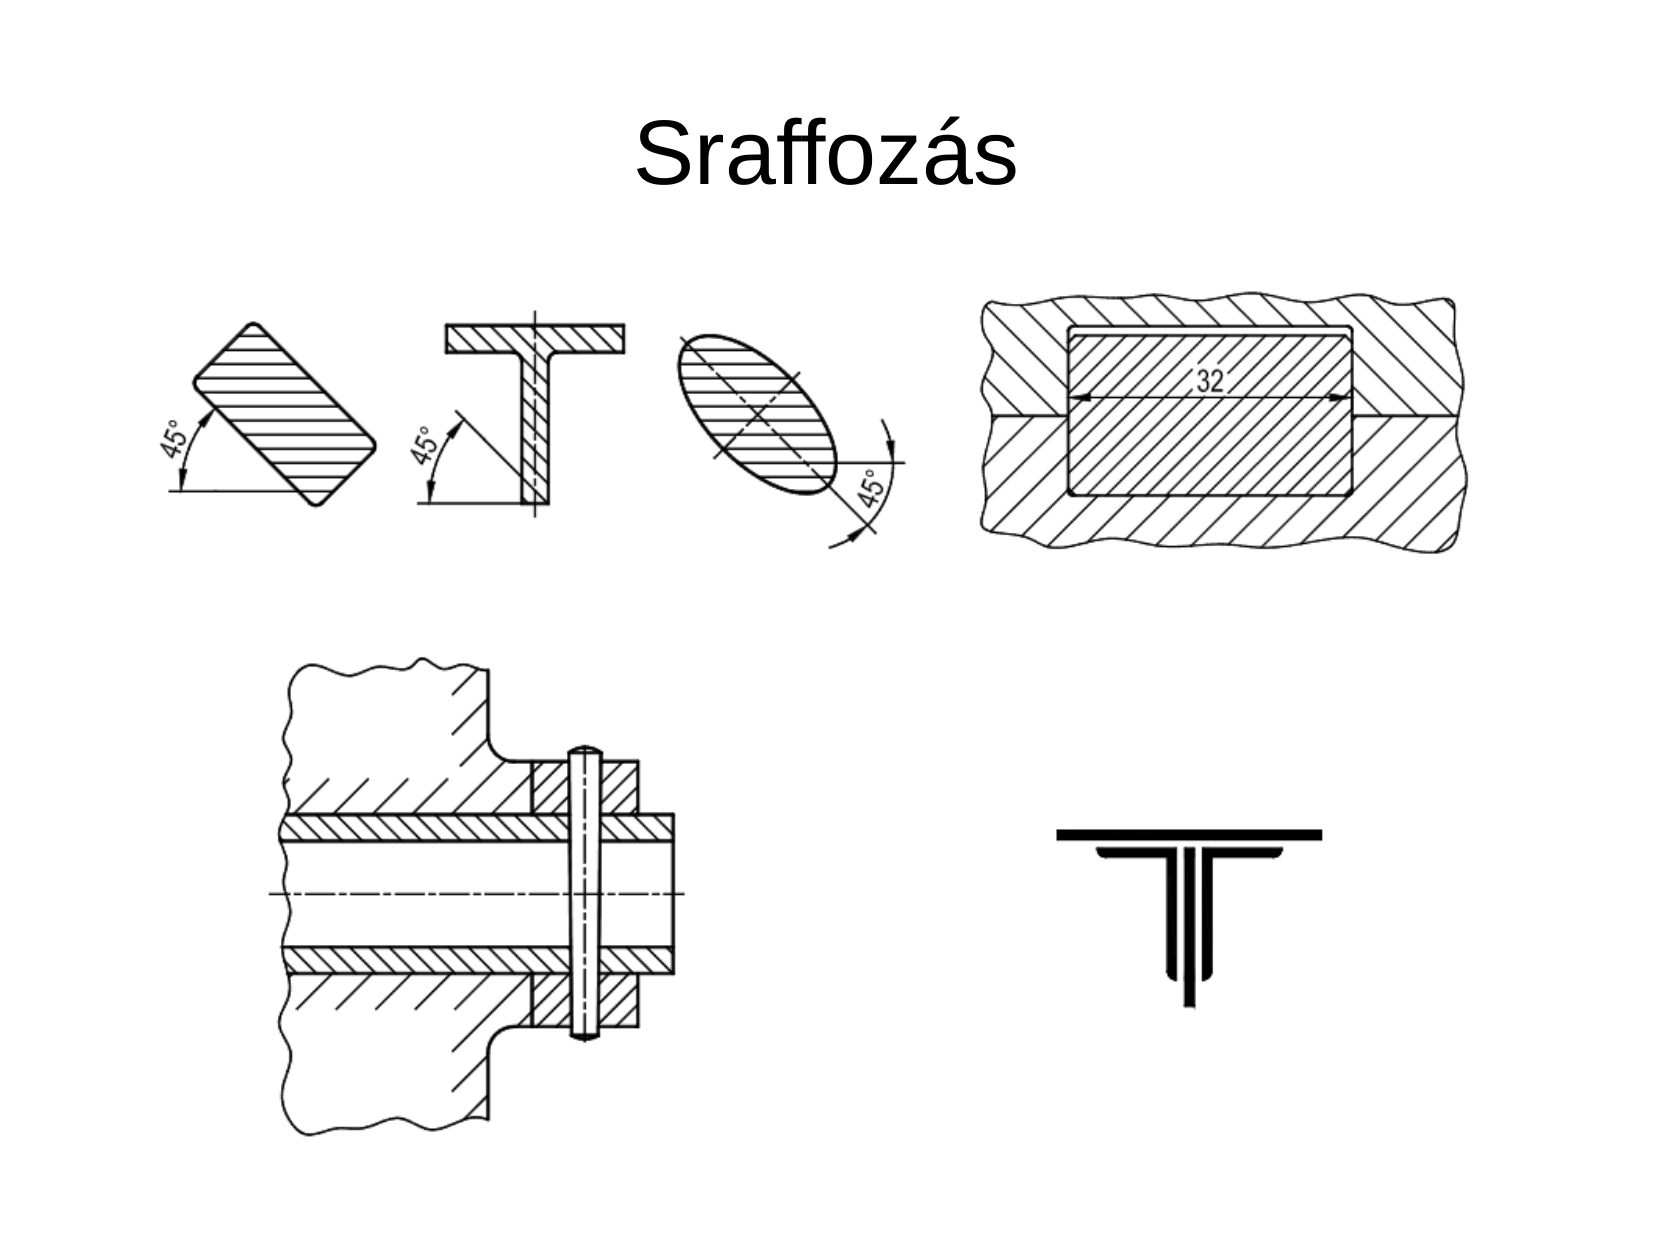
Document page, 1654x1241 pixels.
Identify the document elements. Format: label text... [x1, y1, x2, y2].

title Sraffozás [82, 49, 1571, 257]
picture [139, 270, 1501, 579]
picture [255, 645, 1335, 1146]
